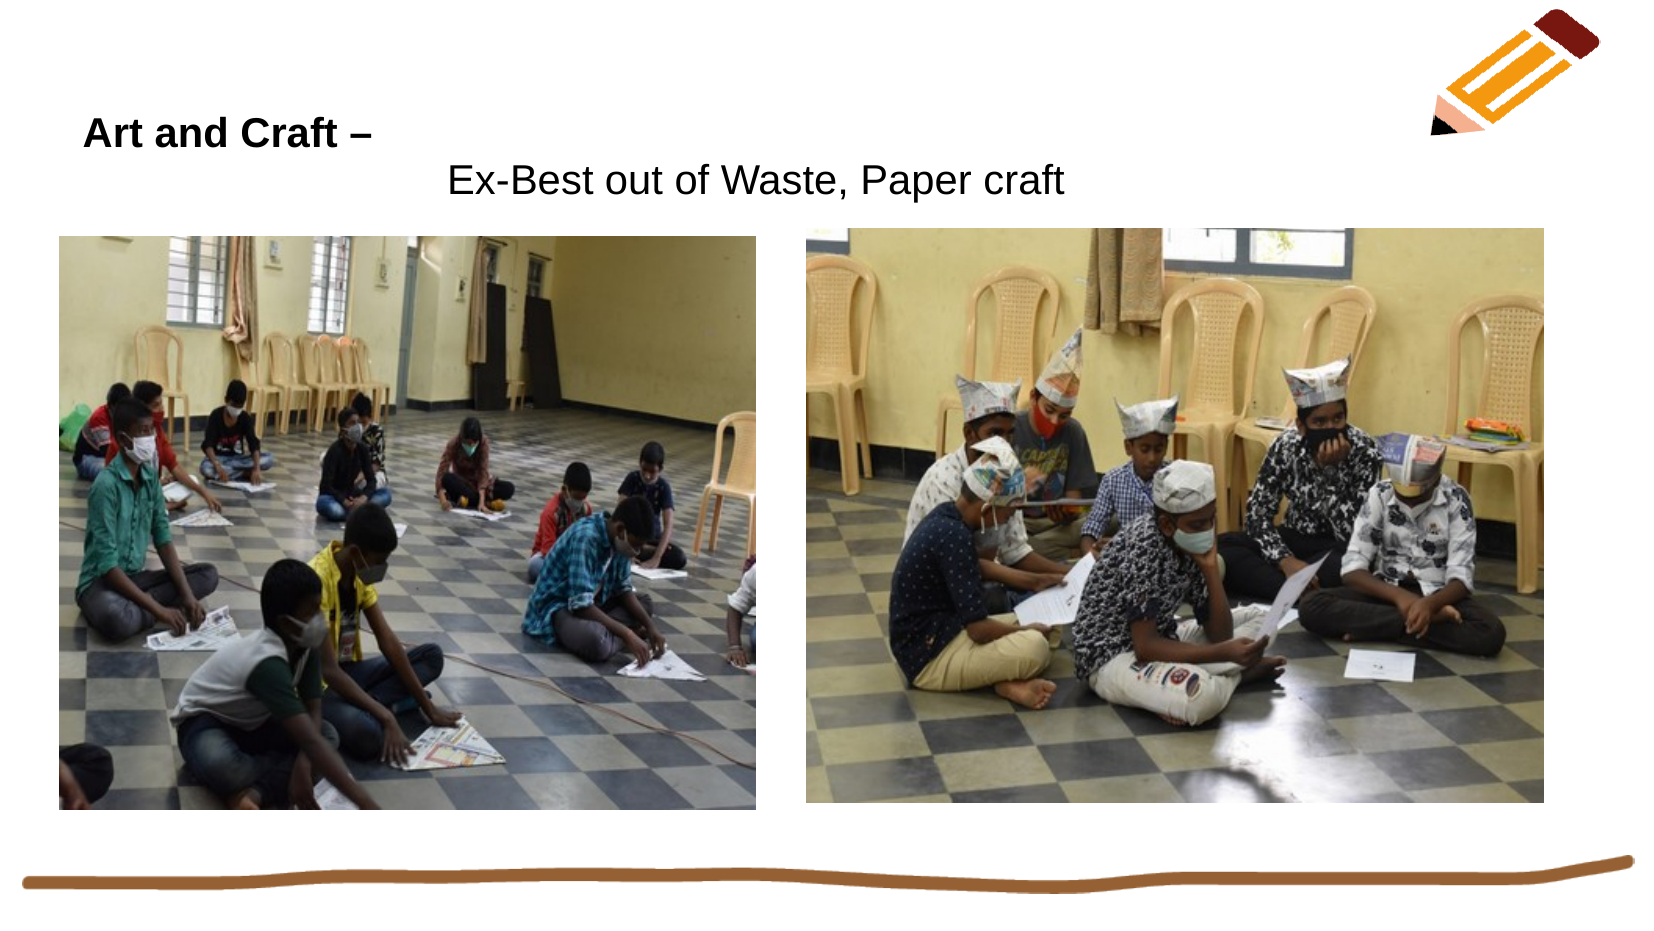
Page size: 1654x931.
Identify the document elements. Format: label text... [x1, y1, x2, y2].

picture [59, 236, 756, 810]
picture [22, 855, 1635, 894]
subtitle Art and Craft – Ex-Best out of Waste, Paper craft [82, 37, 1430, 463]
picture [1430, 9, 1601, 136]
picture [806, 228, 1544, 803]
